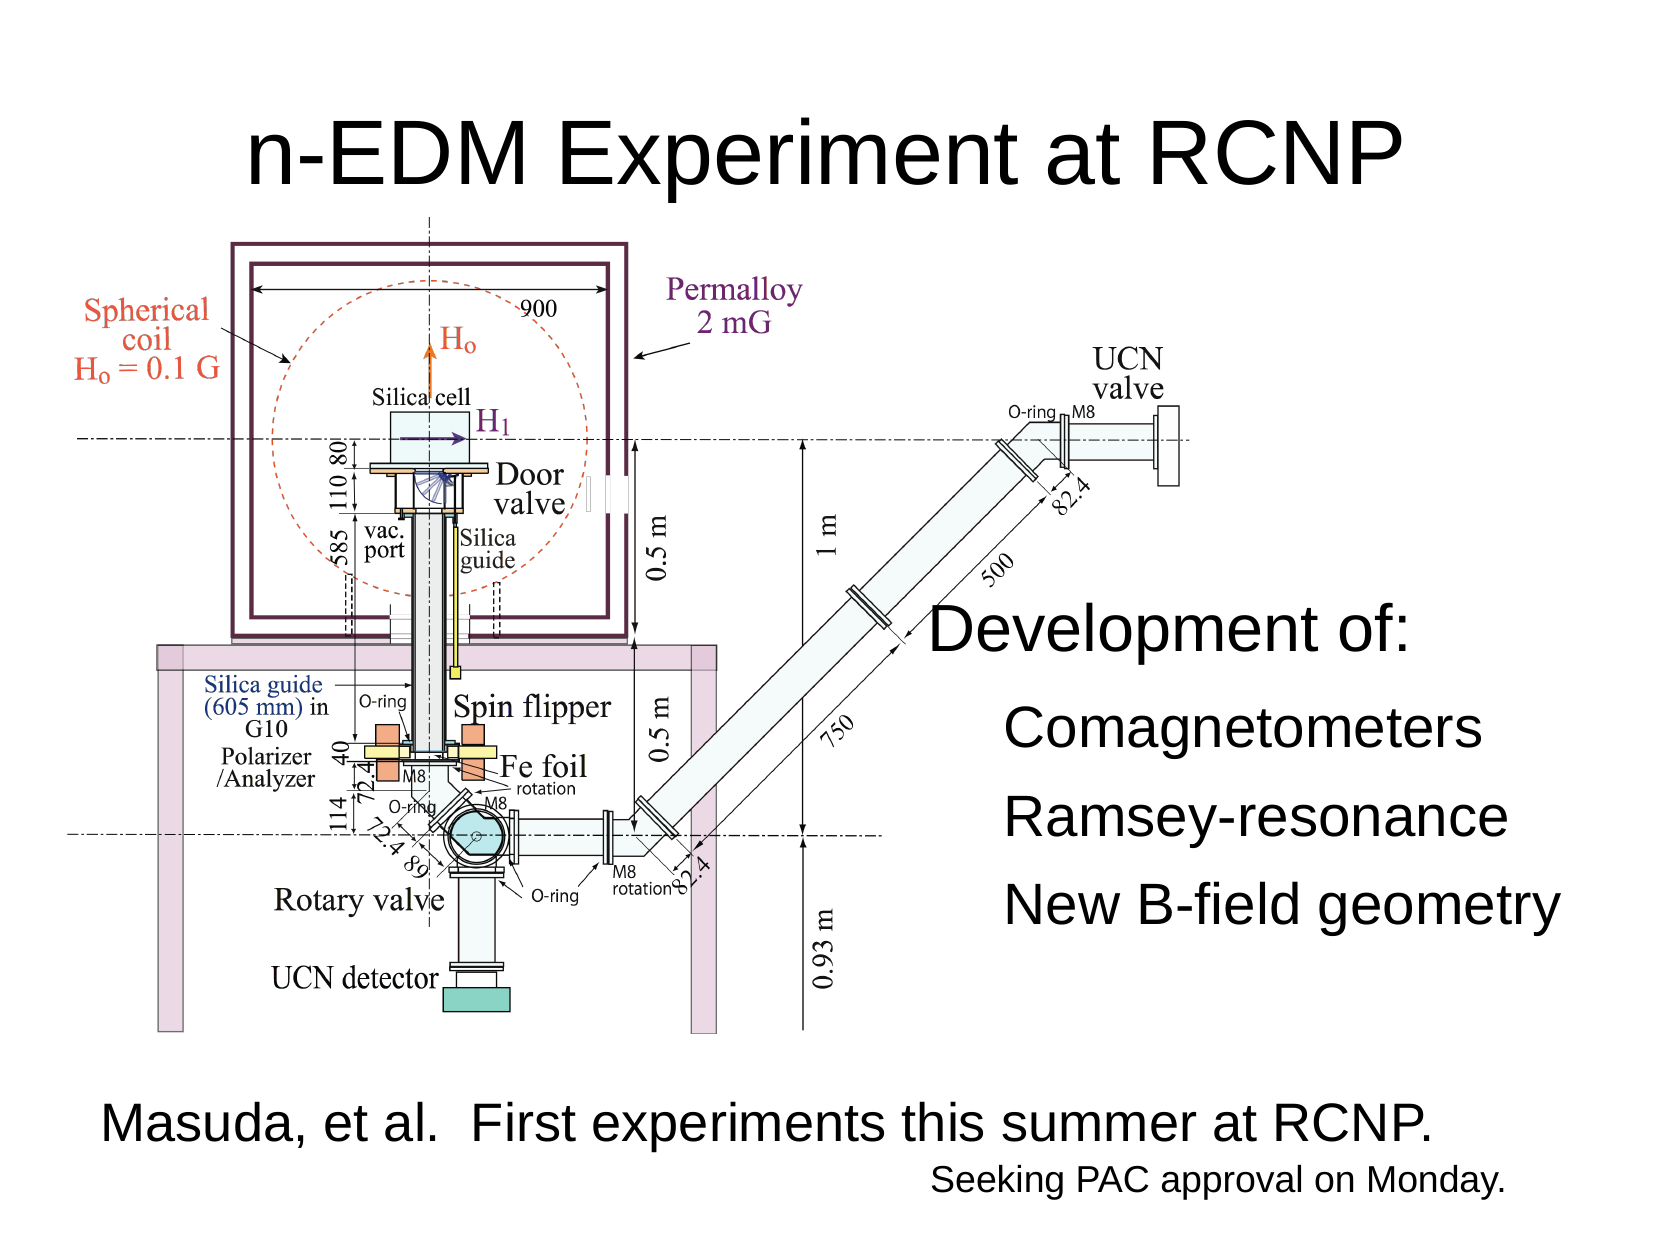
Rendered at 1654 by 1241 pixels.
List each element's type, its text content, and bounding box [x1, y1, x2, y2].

list Masuda, et al. First experiments this summer at RCNP. [82, 1092, 1571, 1212]
picture [47, 207, 1217, 1034]
list Development of: Comagnetometers Ramsey-resonance New B-field geometry [909, 590, 1625, 968]
text_box Seeking PAC approval on Monday. [915, 1151, 1520, 1213]
title n-EDM Experiment at RCNP [82, 56, 1571, 250]
